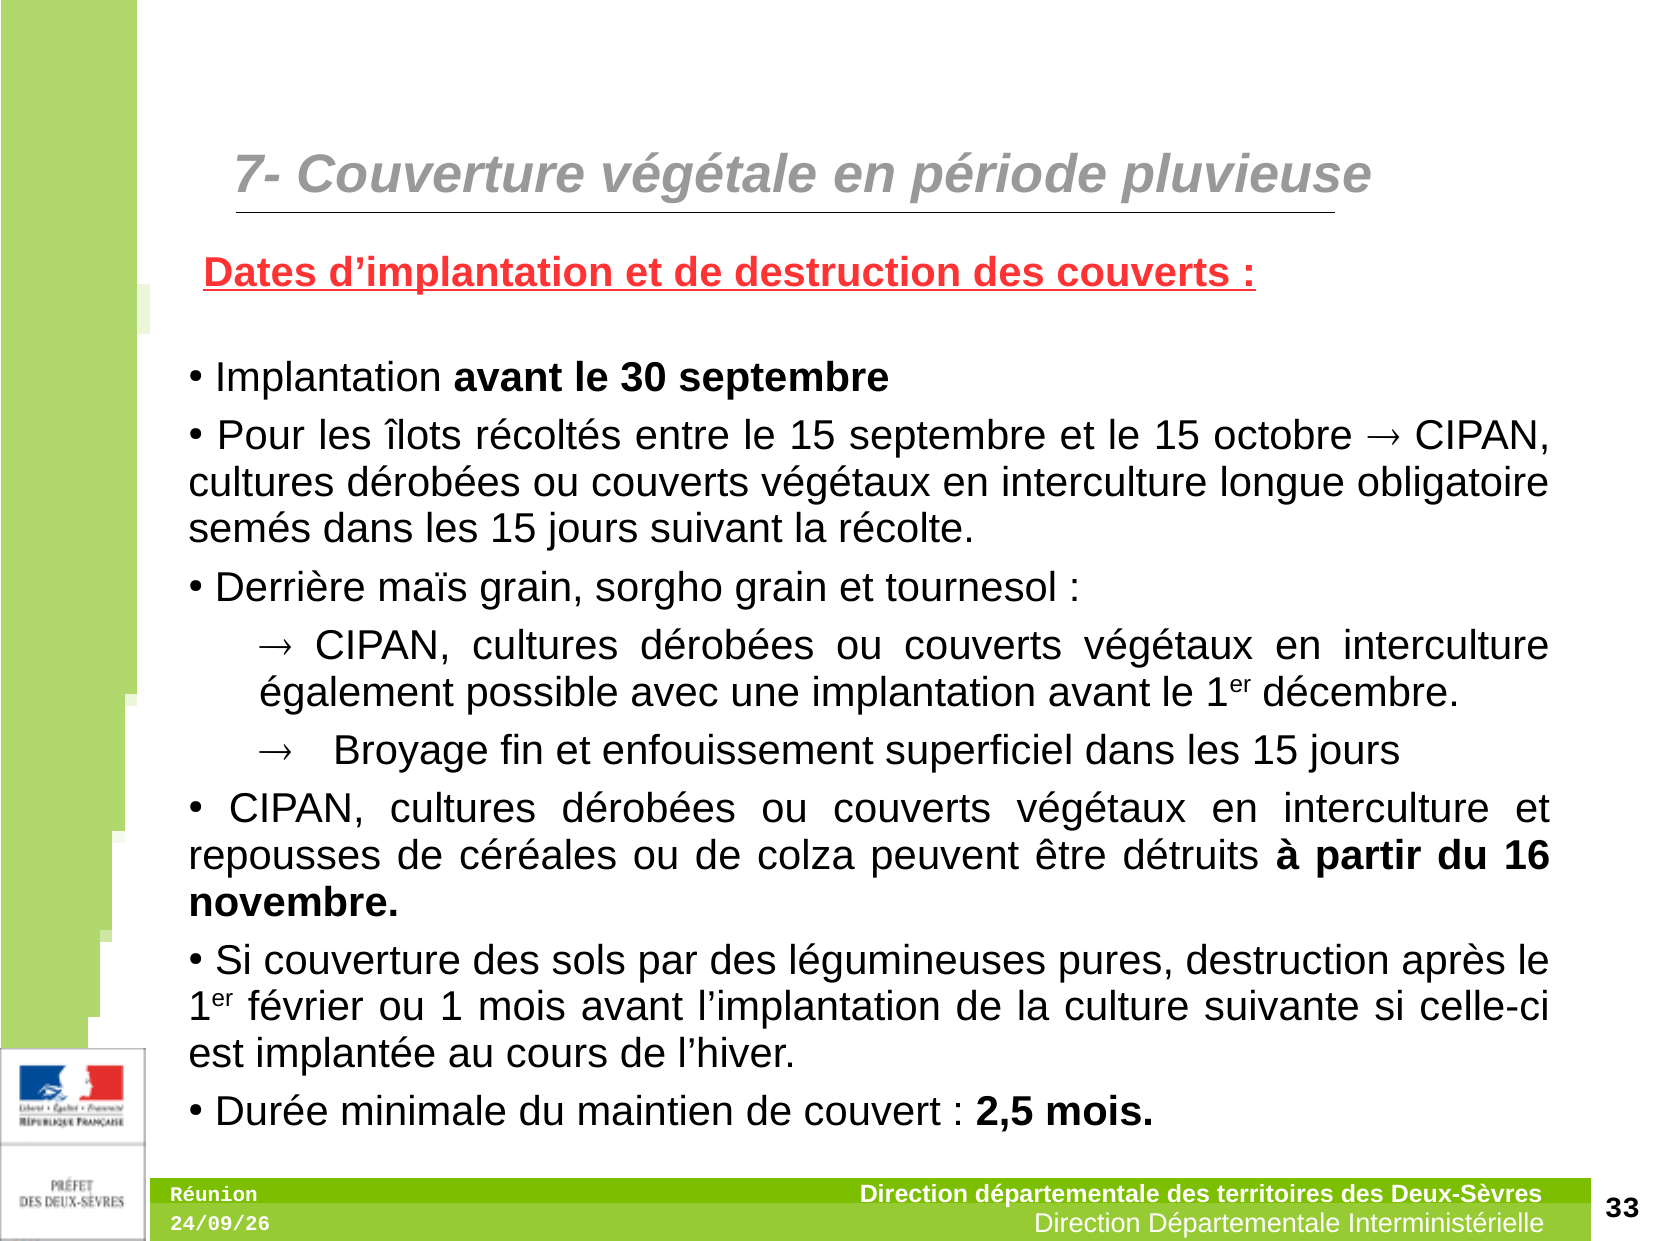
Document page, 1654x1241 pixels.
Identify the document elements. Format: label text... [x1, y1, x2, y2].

text_box 7- Couverture végétale en période pluvieuse [233, 142, 1405, 205]
text_box Dates d’implantation et de destruction des couverts : Implantation avant le 30 septembre Pour les îlots récoltés entre le 15 septembre et le 15 octobre  CIPAN, cultures dérobées ou couverts végétaux en interculture longue obligatoire semés dans les 15 jours suivant la récolte. Derrière maïs grain, sorgho grain et tournesol :  CIPAN, cultures dérobées ou couverts végétaux en interculture également possible avec une implantation avant le 1er décembre.  Broyage fin et enfouissement superficiel dans les 15 jours CIPAN, cultures dérobées ou couverts végétaux en interculture et repousses de céréales ou de colza peuvent être détruits à partir du 16 novembre. Si couverture des sols par des légumineuses pures, destruction après le 1er février ou 1 mois avant l’implantation de la culture suivante si celle-ci est implantée au cours de l’hiver. Durée minimale du maintien de couvert : 2,5 mois. [173, 241, 1566, 1169]
picture [0, 0, 1654, 1241]
